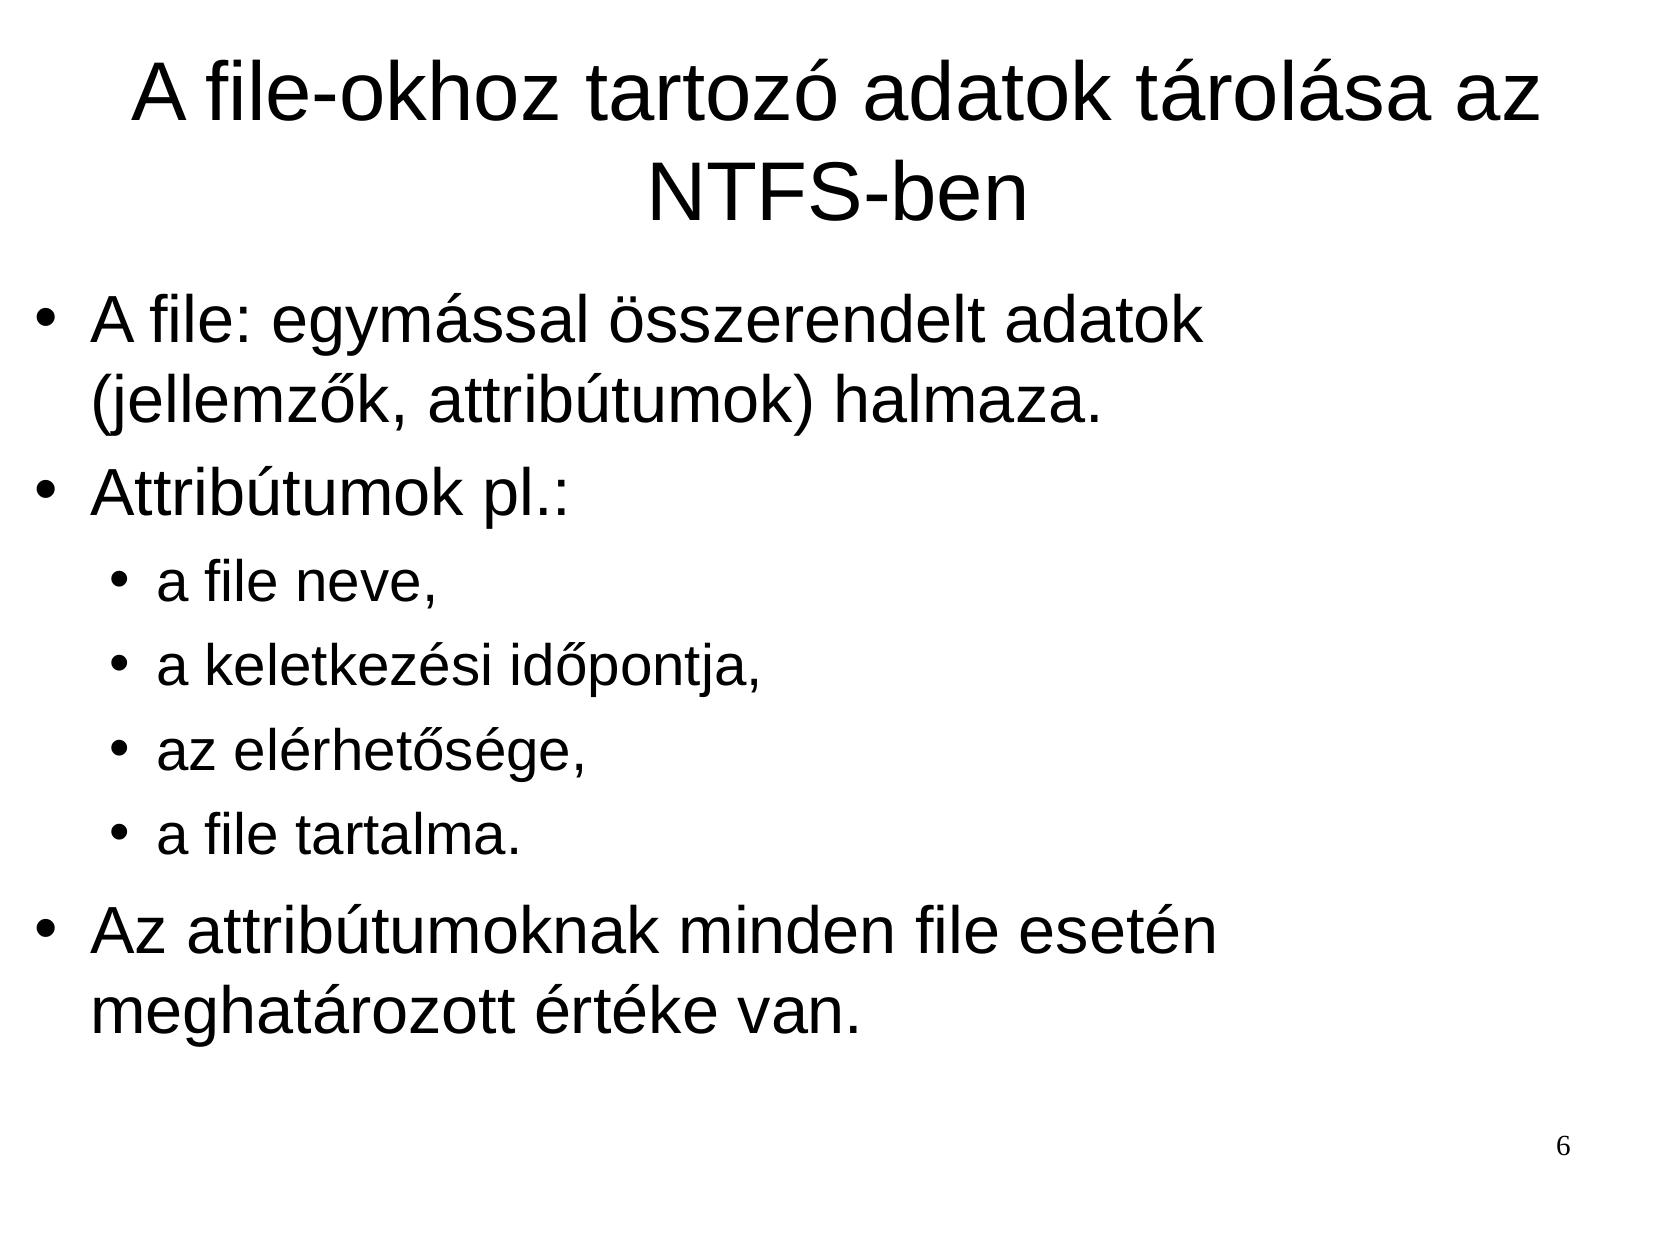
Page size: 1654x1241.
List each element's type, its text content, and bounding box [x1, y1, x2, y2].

title A file-okhoz tartozó adatok tárolása az NTFS-ben [45, 34, 1595, 241]
list A file: egymással összerendelt adatok (jellemzők, attribútumok) halmaza. Attribútumok pl.: a file neve, a keletkezési időpontja, az elérhetősége, a file tartalma. Az attribútumoknak minden file esetén meghatározott értéke van. [19, 268, 1622, 1206]
